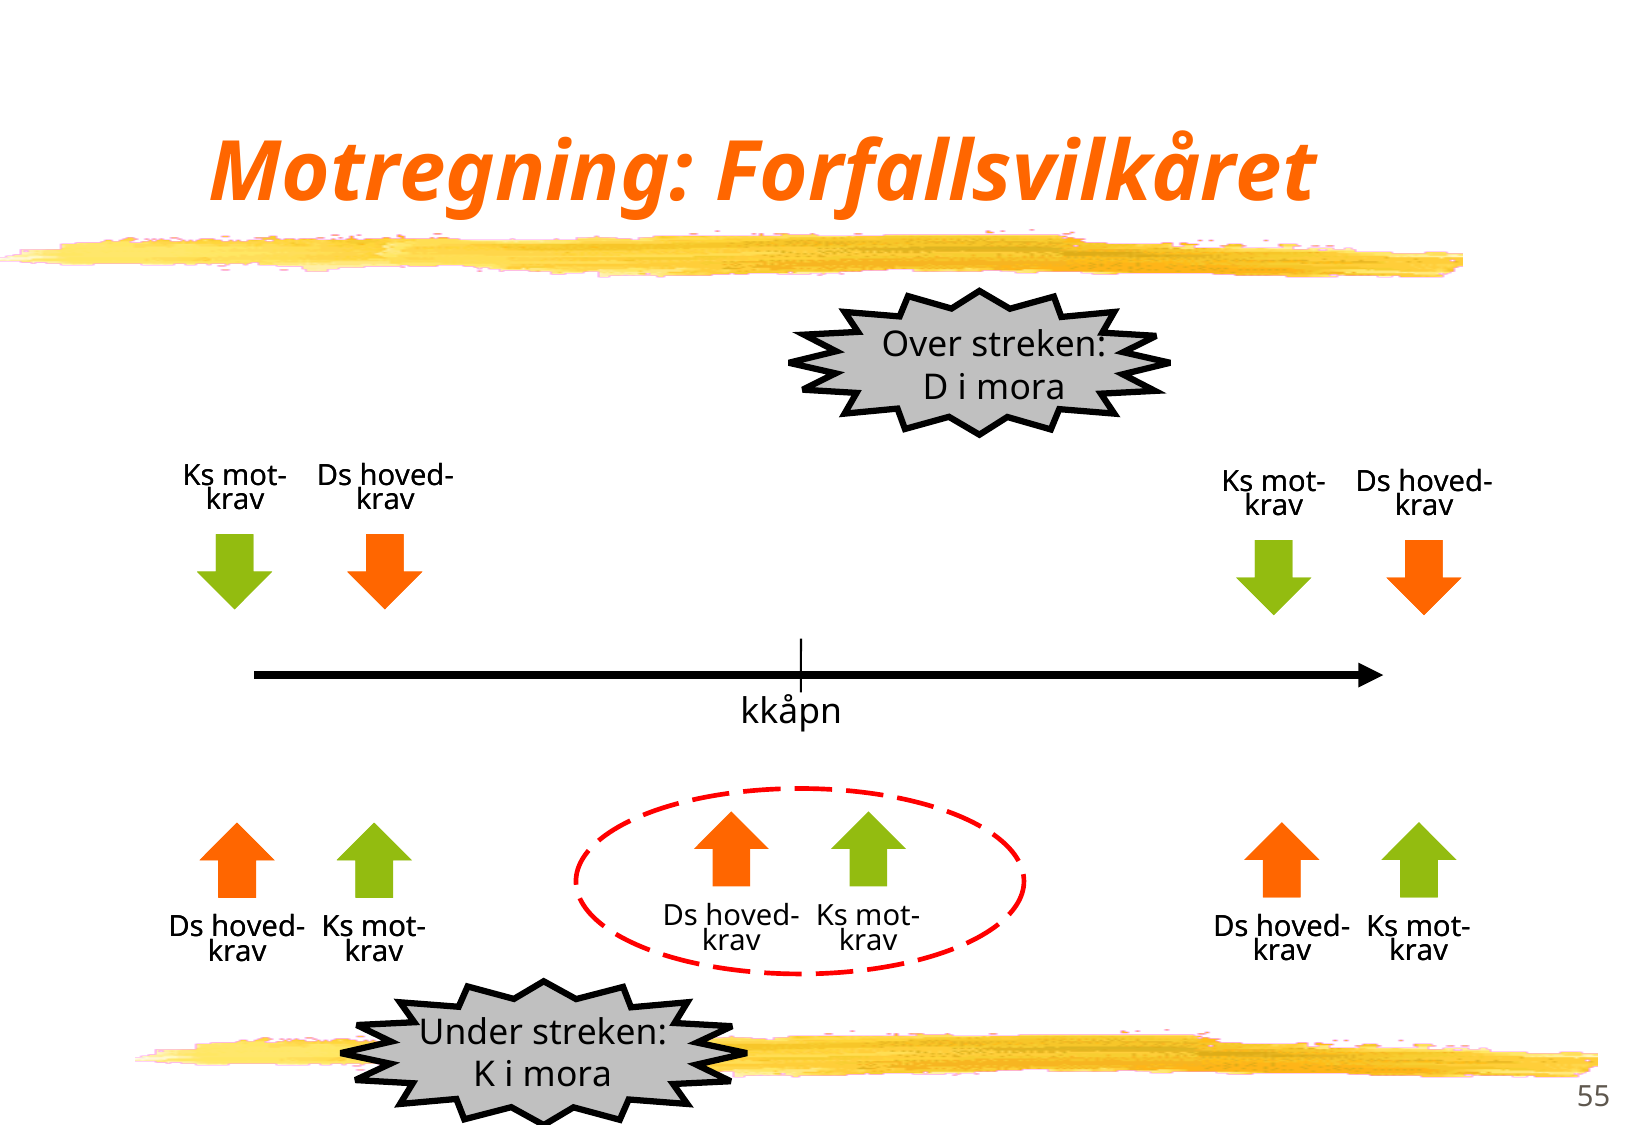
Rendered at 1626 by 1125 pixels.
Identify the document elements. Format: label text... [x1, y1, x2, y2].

text_box Ks mot- krav [168, 458, 302, 522]
text_box [693, 811, 769, 887]
text_box [347, 534, 423, 610]
text_box Under streken: K i mora [404, 1001, 682, 1101]
text_box Ds hoved- krav [154, 910, 320, 974]
text_box Ks mot- krav [1207, 464, 1341, 528]
title Motregning: Forfallsvilkåret [72, 37, 1454, 225]
text_box [682, 1002, 688, 1012]
text_box [340, 1022, 404, 1083]
text_box [1244, 822, 1320, 898]
text_box [336, 822, 413, 898]
text_box Ds hoved- krav [1341, 464, 1507, 528]
text_box [1381, 822, 1457, 898]
text_box [197, 534, 273, 610]
text_box [400, 1097, 434, 1104]
text_box [830, 811, 907, 887]
text_box Ks mot- krav [815, 898, 935, 962]
text_box [682, 1023, 747, 1084]
picture [682, 1024, 1598, 1088]
text_box [900, 290, 1061, 314]
text_box [457, 1101, 629, 1125]
text_box Ds hoved- krav [1199, 909, 1365, 973]
text_box [1121, 333, 1171, 393]
text_box Ds hoved- krav [648, 898, 815, 962]
picture [135, 1024, 404, 1088]
text_box [788, 311, 871, 414]
text_box [899, 414, 1058, 435]
picture [0, 224, 1463, 288]
text_box [461, 981, 629, 1001]
text_box Ks mot- krav [320, 910, 441, 974]
text_box [1236, 540, 1312, 616]
text_box kkåpn [726, 680, 857, 738]
text_box Ks mot- krav [1365, 909, 1486, 973]
text_box [648, 1096, 688, 1104]
text_box <number> [1516, 1050, 1626, 1125]
text_box Ds hoved- krav [302, 458, 469, 522]
list [0, 309, 1454, 1001]
text_box [1386, 540, 1462, 616]
text_box Over streken: D i mora [867, 314, 1121, 414]
text_box [199, 822, 275, 898]
